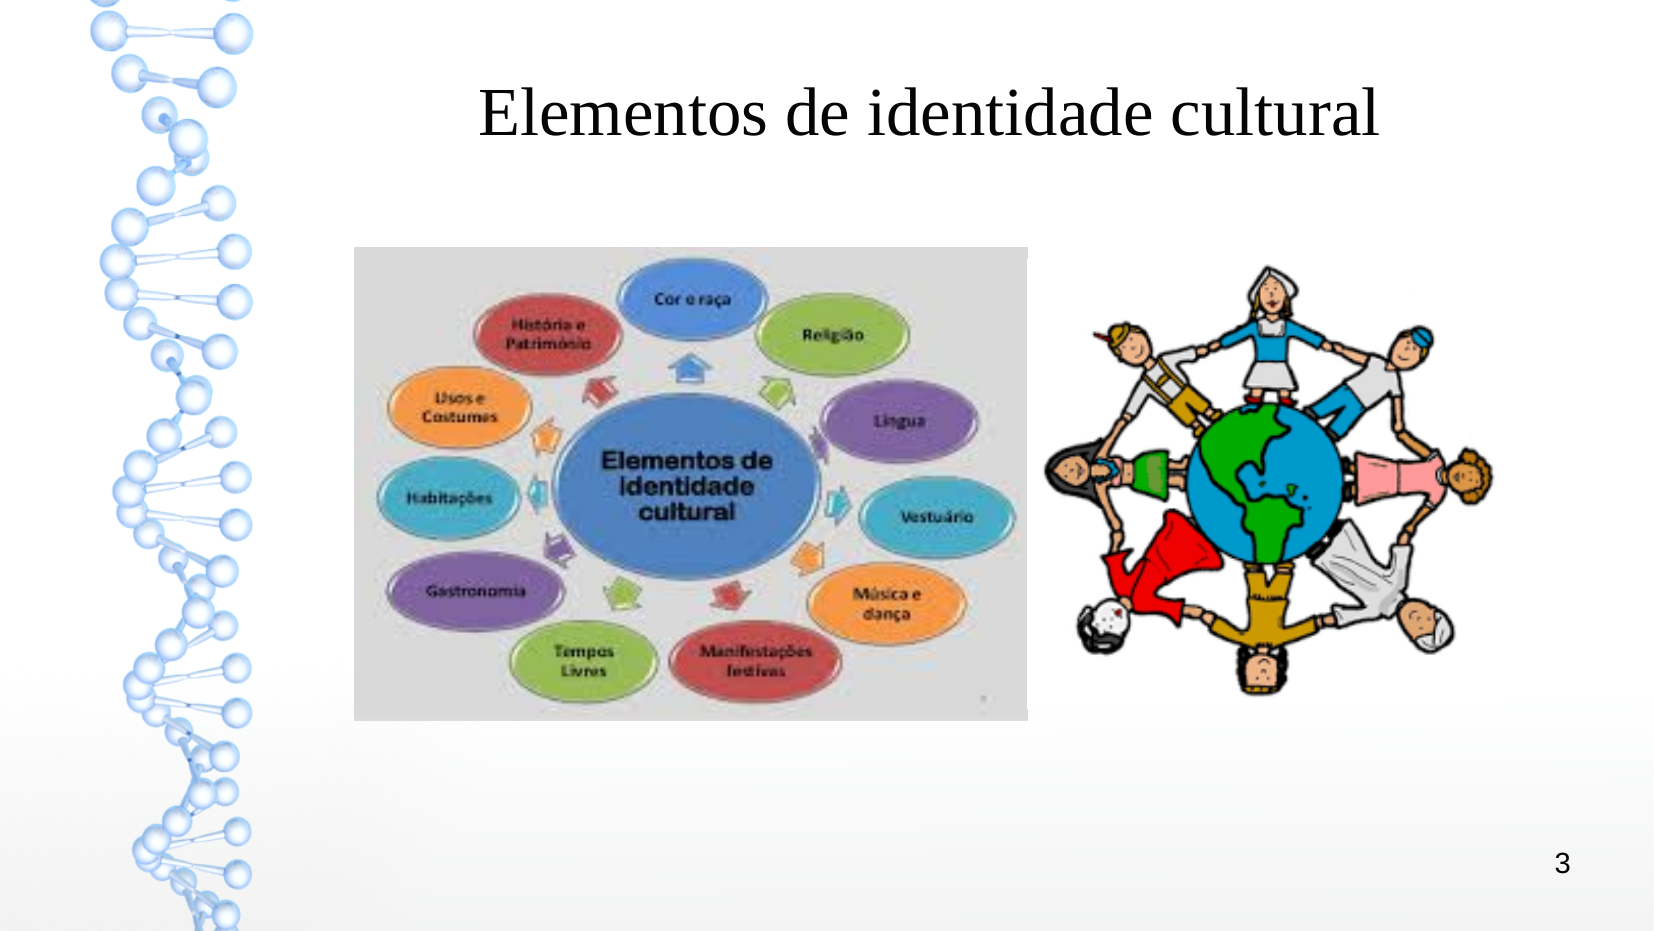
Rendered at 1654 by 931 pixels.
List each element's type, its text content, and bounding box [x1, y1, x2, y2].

title Elementos de identidade cultural [265, 35, 1595, 189]
picture [0, 0, 1654, 931]
